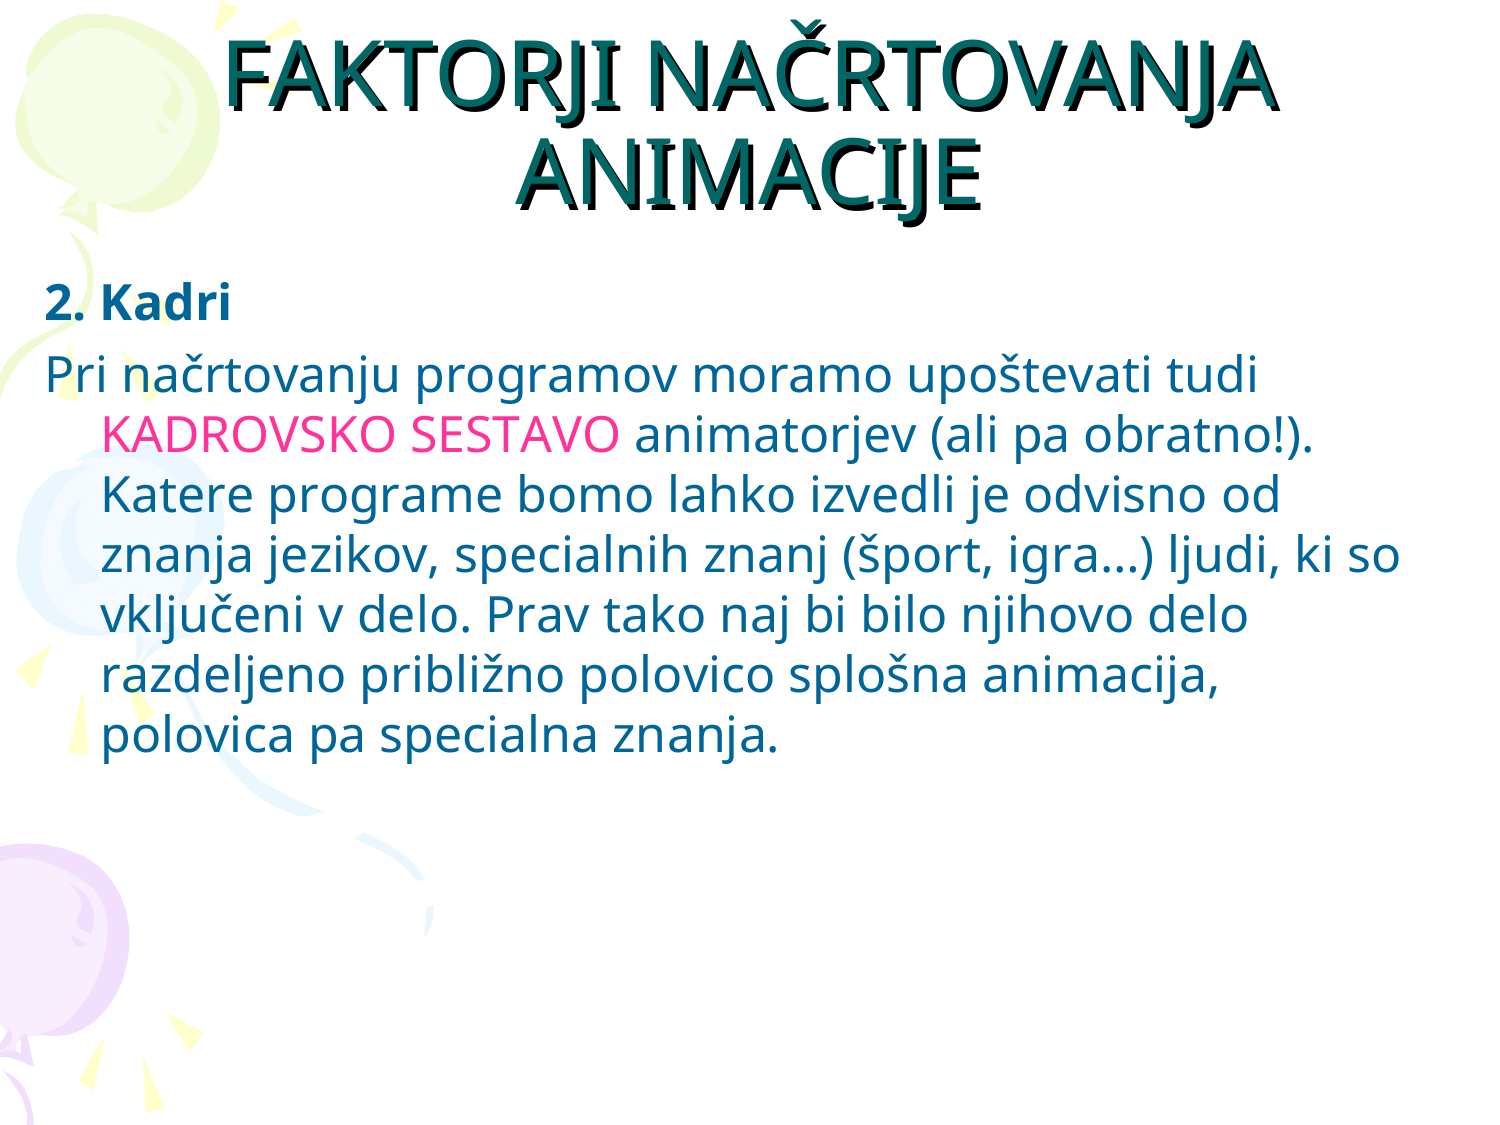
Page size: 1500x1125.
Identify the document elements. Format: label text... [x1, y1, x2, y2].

list 2. Kadri Pri načrtovanju programov moramo upoštevati tudi KADROVSKO SESTAVO animatorjev (ali pa obratno!). Katere programe bomo lahko izvedli je odvisno od znanja jezikov, specialnih znanj (šport, igra…) ljudi, ki so vključeni v delo. Prav tako naj bi bilo njihovo delo razdeljeno približno polovico splošna animacija, polovica pa specialna znanja. [29, 262, 1426, 1083]
title FAKTORJI NAČRTOVANJA ANIMACIJE [72, 16, 1426, 233]
